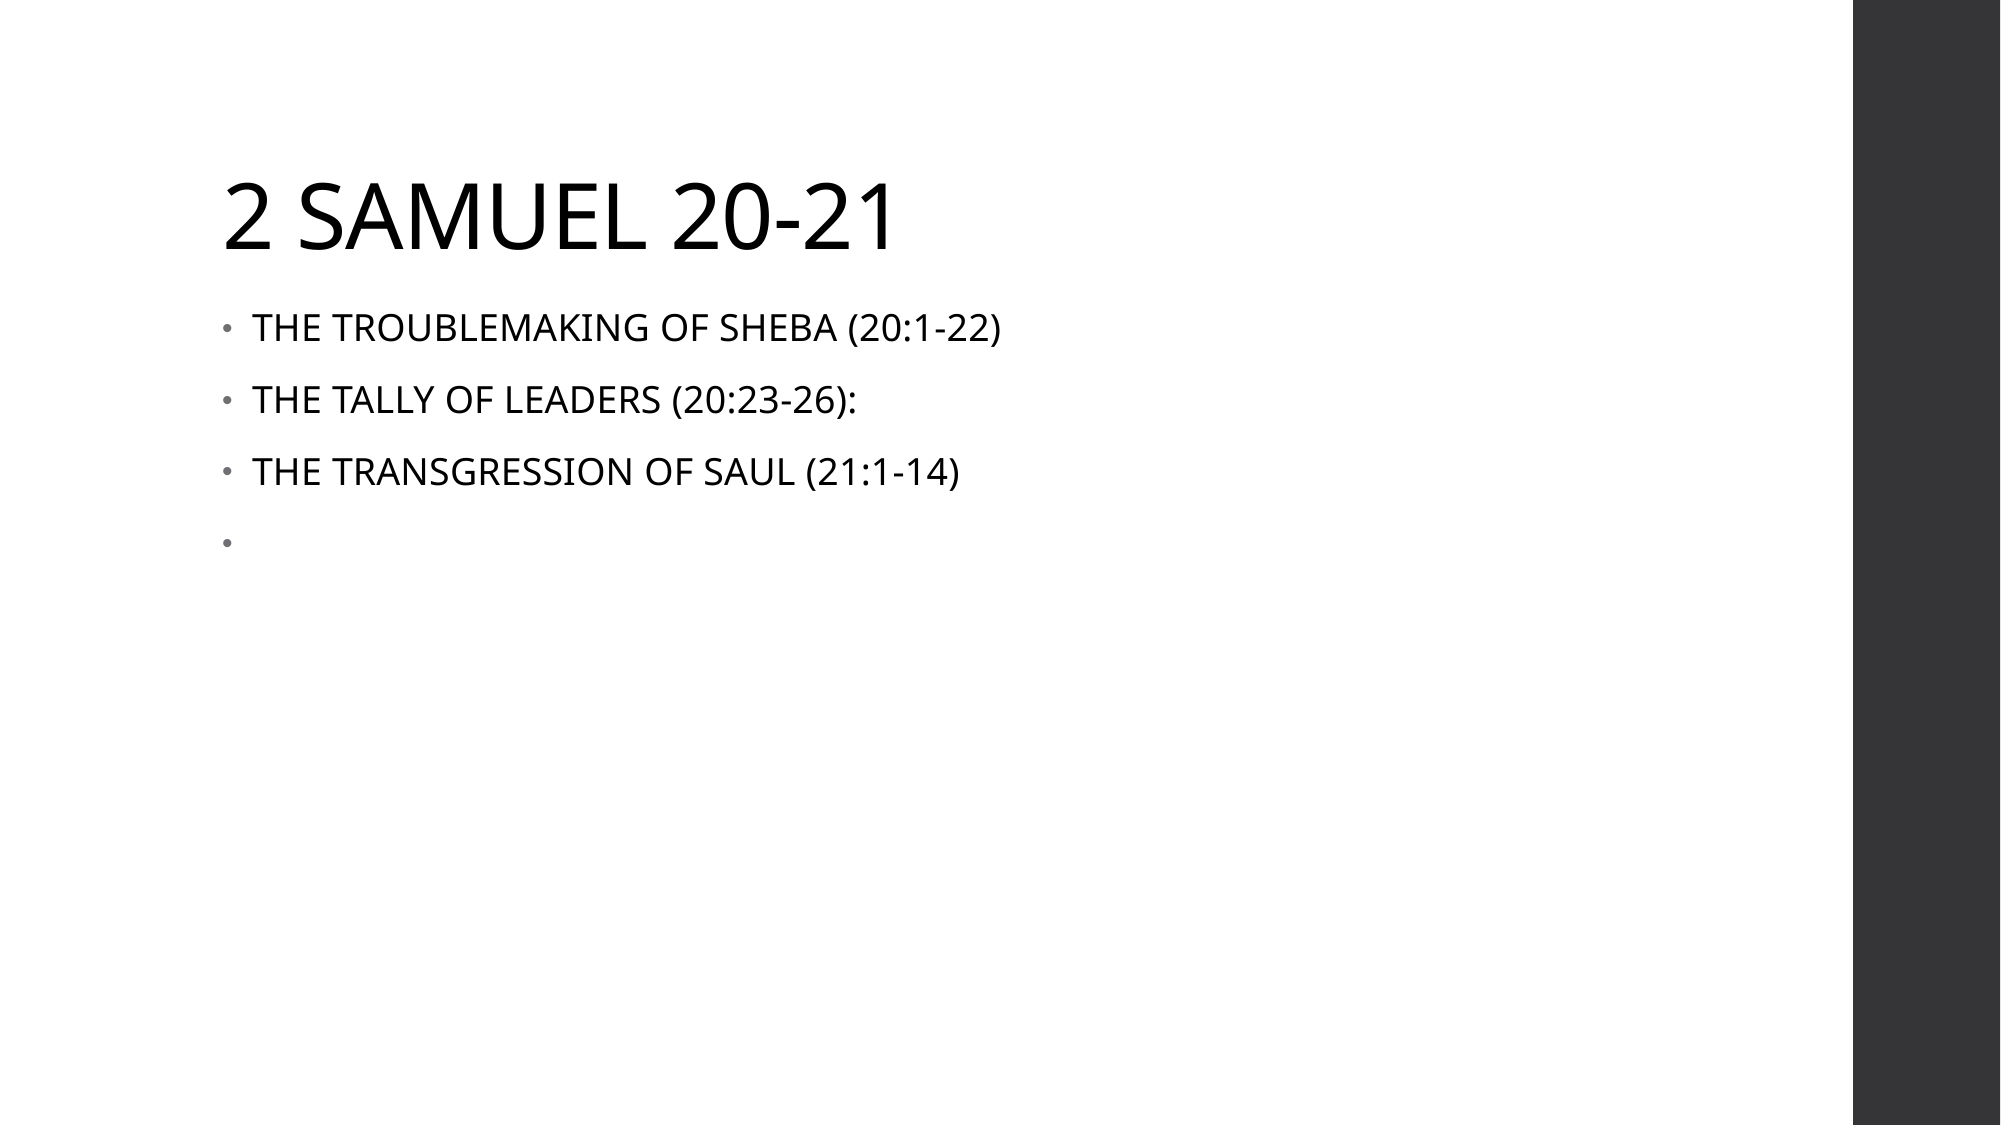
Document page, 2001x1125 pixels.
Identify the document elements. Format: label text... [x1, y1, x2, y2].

list THE TROUBLEMAKING OF SHEBA (20:1-22) THE TALLY OF LEADERS (20:23-26): THE TRANSGRESSION OF SAUL (21:1-14) [206, 299, 1617, 1014]
title 2 SAMUEL 20-21 [206, 60, 1797, 278]
